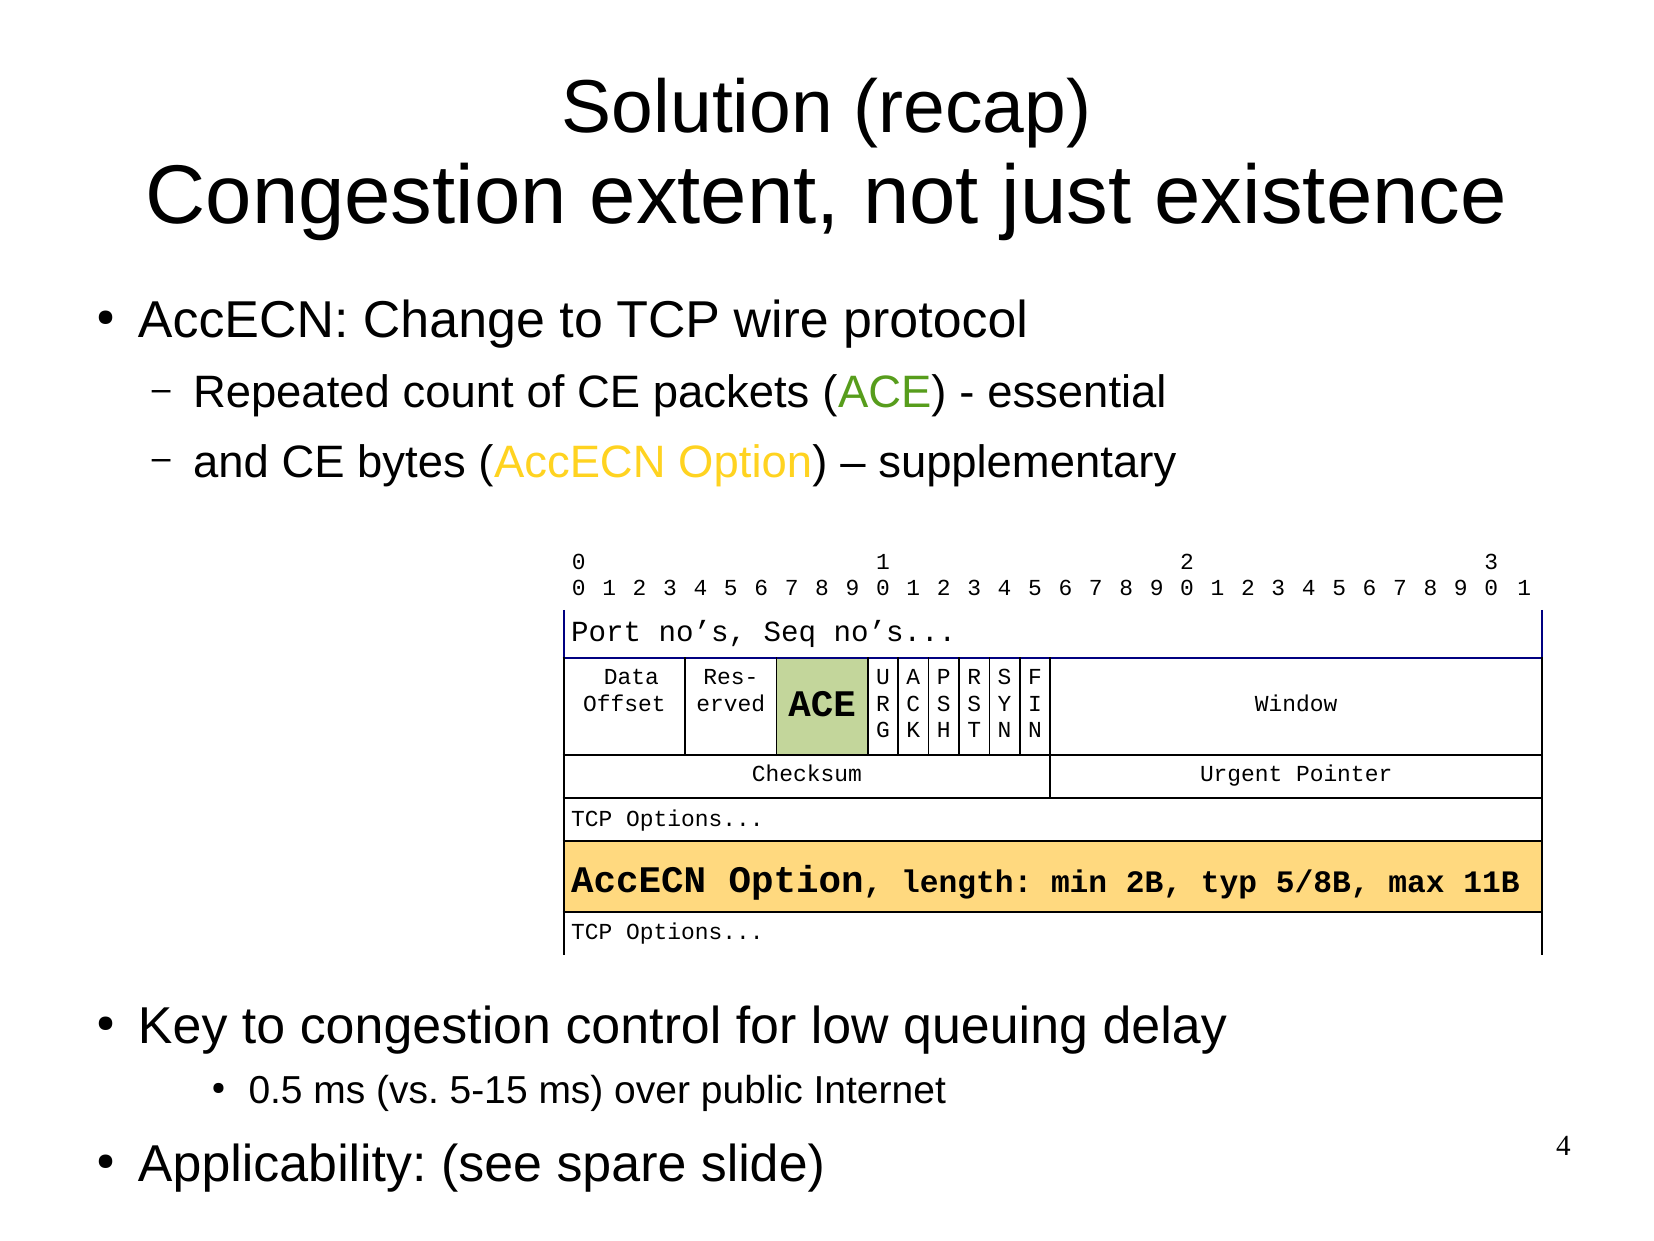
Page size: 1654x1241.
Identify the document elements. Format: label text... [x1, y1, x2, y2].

table_header 1 [898, 540, 929, 610]
table_header 9 [1141, 540, 1172, 610]
table_header 5 [1324, 540, 1354, 610]
table_header 9 [1446, 540, 1476, 610]
table_header 3 [655, 540, 685, 610]
table_cell TCP Options... [565, 799, 1541, 840]
table_cell Window [1051, 659, 1541, 754]
table_cell URG [869, 659, 897, 754]
table_header 2 [1233, 540, 1263, 610]
table_header 10 [868, 540, 898, 610]
table_header 5 [1020, 540, 1050, 610]
table_header 6 [1354, 540, 1385, 610]
table_cell Port no’s, Seq no’s... [565, 610, 1541, 657]
table_header 8 [1111, 540, 1141, 610]
table_header 30 [1476, 540, 1506, 610]
table_cell FIN [1021, 659, 1049, 754]
table_cell PSH [929, 659, 958, 754]
table_cell ACE [777, 659, 867, 754]
table_cell Urgent Pointer [1051, 756, 1541, 797]
table_header 2 [624, 540, 655, 610]
table_header 3 [959, 540, 989, 610]
table_header 8 [807, 540, 837, 610]
table_cell ACK [899, 659, 928, 754]
table_header 6 [746, 540, 777, 610]
title Solution (recap) Congestion extent, not just existence [82, 49, 1571, 257]
table_header 1 [594, 540, 624, 610]
table_header 1 [1506, 540, 1542, 610]
table_cell Checksum [565, 756, 1049, 797]
table_header 1 [1202, 540, 1233, 610]
table_header 4 [685, 540, 716, 610]
table_header 9 [837, 540, 868, 610]
table_cell TCP Options... [565, 913, 1541, 955]
table_cell SYN [990, 659, 1019, 754]
table_cell Data Offset [565, 659, 684, 754]
table_header 5 [716, 540, 746, 610]
table_cell Res-erved [686, 659, 776, 754]
table_header 7 [1081, 540, 1111, 610]
table_header 7 [777, 540, 807, 610]
table_cell RST [960, 659, 989, 754]
table_header 4 [1294, 540, 1324, 610]
list AccECN: Change to TCP wire protocol Repeated count of CE packets (ACE) - essential and CE bytes (AccECN Option) – supplementary Key to congestion control for low queuing delay 0.5 ms (vs. 5-15 ms) over public Internet Applicability: (see spare slide) [82, 290, 1571, 1193]
table_header 20 [1172, 540, 1202, 610]
table_header 6 [1050, 540, 1081, 610]
table_header 00 [564, 540, 594, 610]
table_header 8 [1415, 540, 1446, 610]
table_cell AccECN Option, length: min 2B, typ 5/8B, max 11B [565, 842, 1541, 911]
table_header 3 [1263, 540, 1294, 610]
table_header 7 [1385, 540, 1415, 610]
table_header 2 [929, 540, 959, 610]
table_header 4 [989, 540, 1020, 610]
